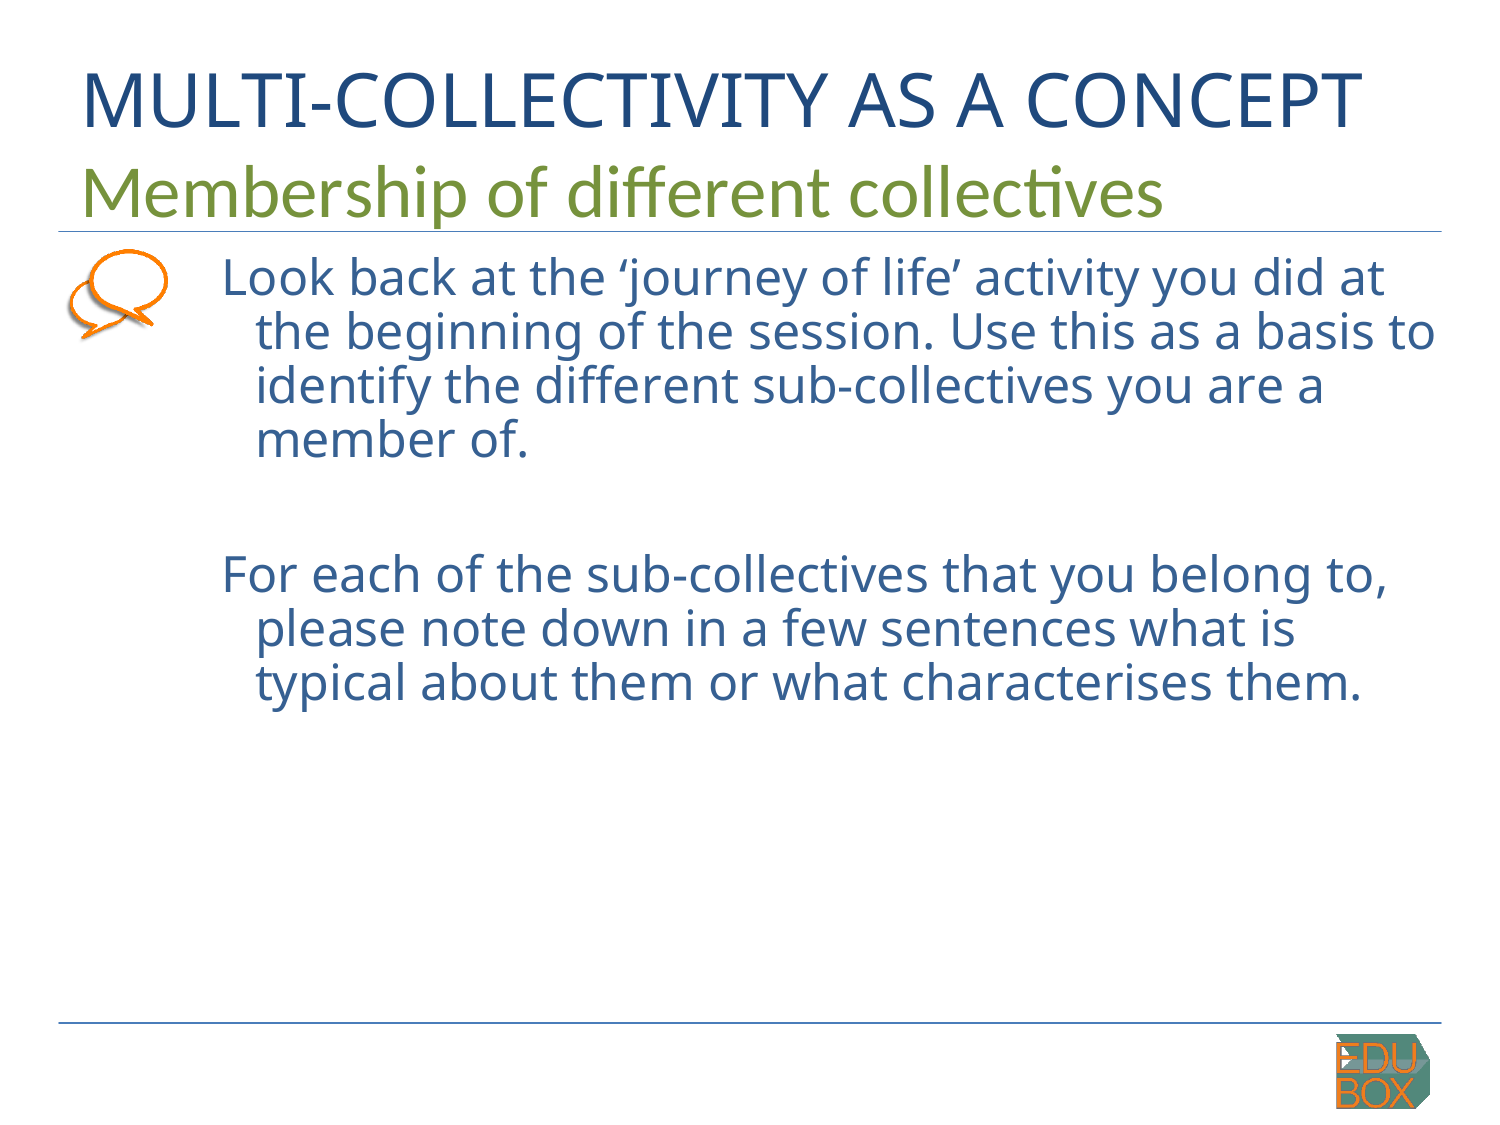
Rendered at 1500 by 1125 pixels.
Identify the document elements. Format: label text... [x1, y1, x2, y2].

list Look back at the ‘journey of life’ activity you did at the beginning of the session. Use this as a basis to identify the different sub-collectives you are a member of. For each of the sub-collectives that you belong to, please note down in a few sentences what is typical about them or what characterises them. [206, 244, 1471, 1019]
picture [64, 249, 168, 345]
title MULTI-COLLECTIVITY AS A CONCEPT [64, 42, 1471, 153]
list Membership of different collectives [64, 153, 1412, 247]
picture [1328, 1028, 1437, 1114]
